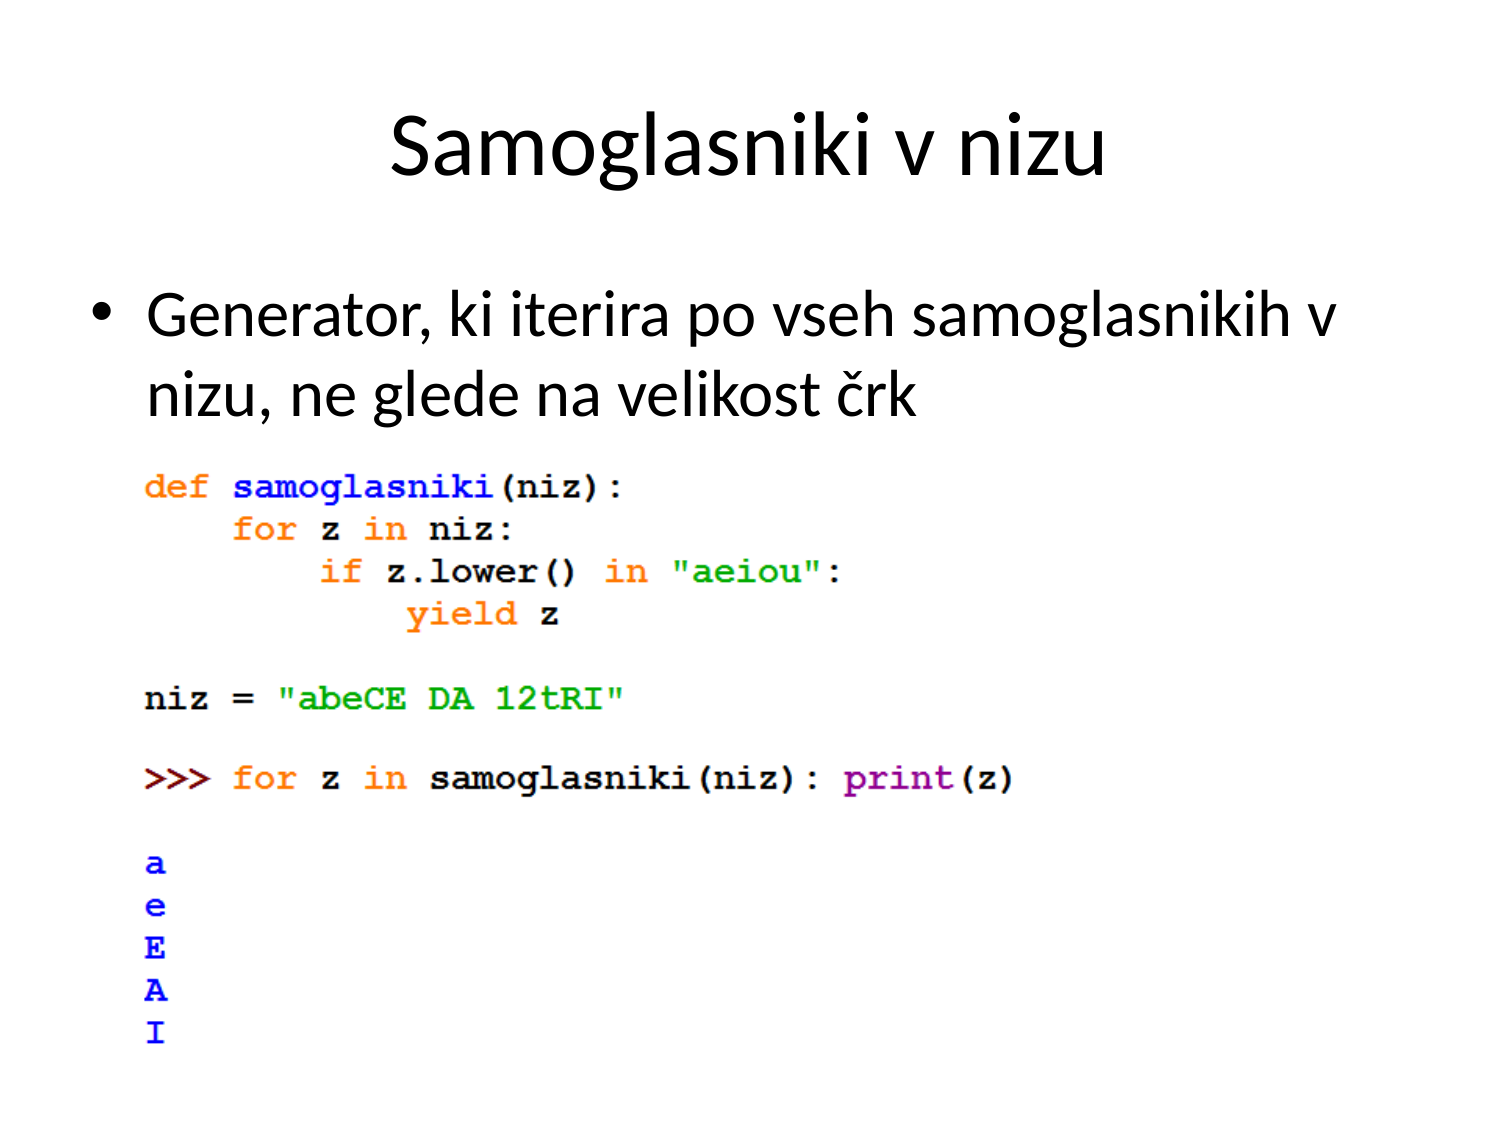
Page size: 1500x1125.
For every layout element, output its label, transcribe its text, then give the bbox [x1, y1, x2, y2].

picture [140, 468, 850, 719]
list Generator, ki iterira po vseh samoglasnikih v nizu, ne glede na velikost črk [75, 262, 1425, 446]
picture [140, 761, 1025, 1053]
title Samoglasniki v nizu [75, 45, 1425, 233]
